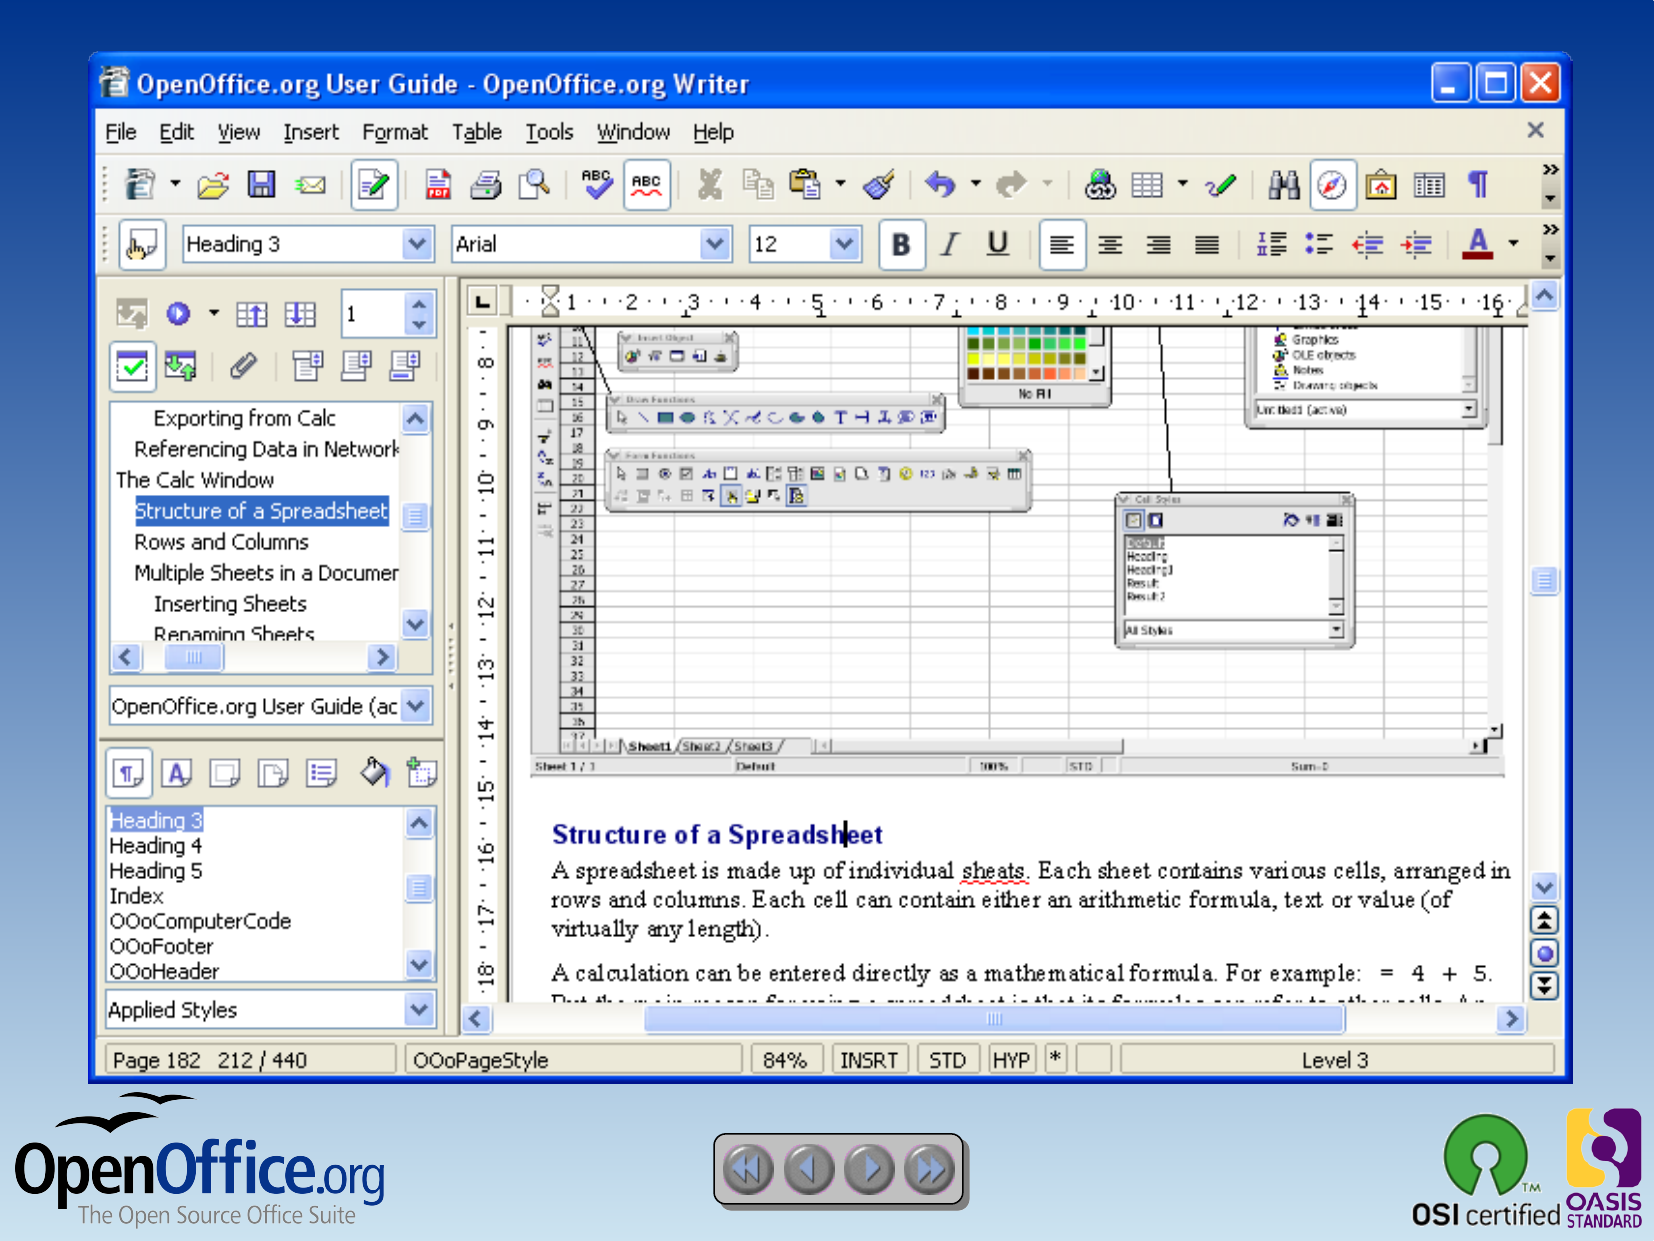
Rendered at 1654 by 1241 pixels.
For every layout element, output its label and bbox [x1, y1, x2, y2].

picture [784, 1144, 835, 1195]
picture [723, 1144, 774, 1195]
text_box [714, 1133, 963, 1204]
picture [844, 1144, 895, 1195]
picture [904, 1144, 955, 1195]
picture [15, 1092, 384, 1229]
picture [1405, 1102, 1654, 1238]
picture [88, 51, 1573, 1084]
